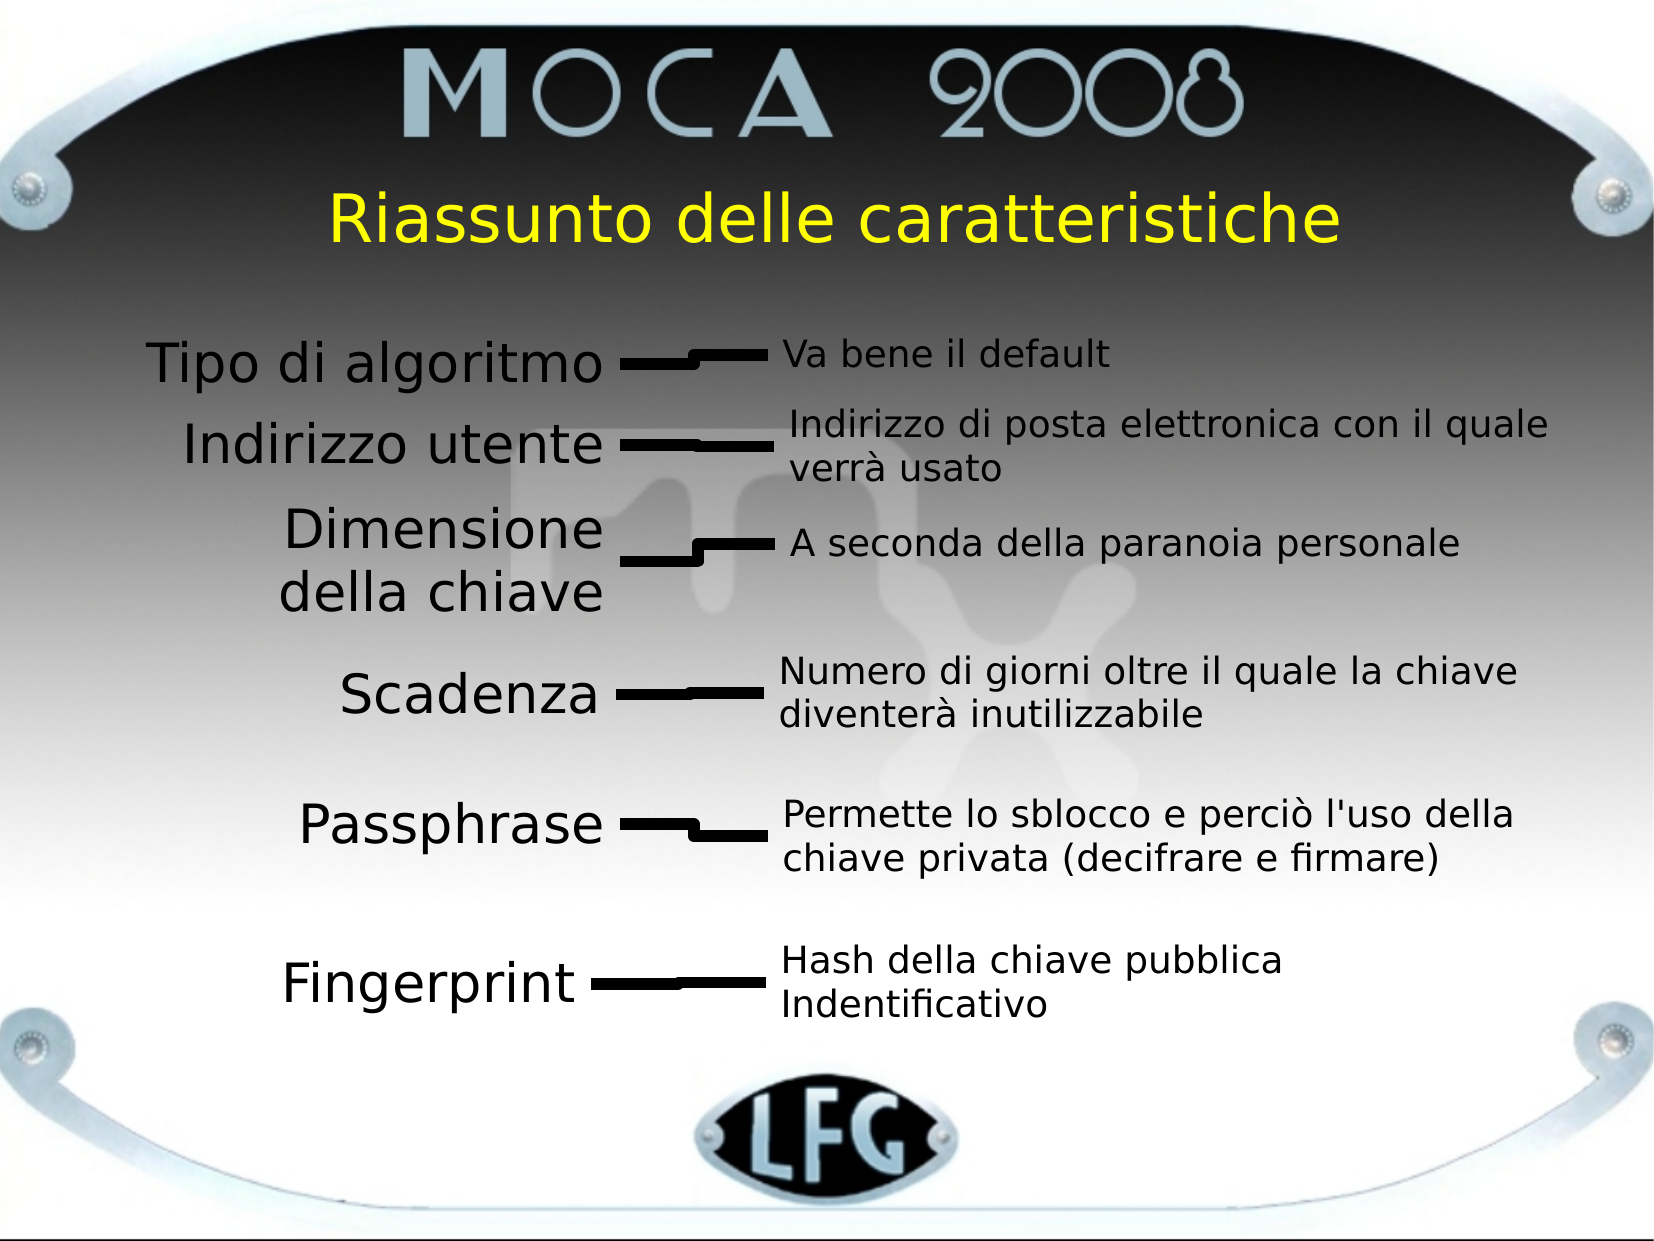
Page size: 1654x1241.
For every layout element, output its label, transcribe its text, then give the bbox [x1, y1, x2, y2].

text_box Scadenza [324, 655, 617, 734]
picture [0, 0, 1654, 1241]
text_box Riassunto delle caratteristiche [312, 173, 1359, 266]
text_box Permette lo sblocco e perciò l'uso della chiave privata (decifrare e firmare) [767, 785, 1531, 888]
text_box Tipo di algoritmo [131, 324, 621, 403]
text_box Indirizzo utente [167, 406, 621, 485]
text_box Va bene il default [767, 325, 1126, 384]
text_box Passphrase [284, 785, 621, 864]
text_box Fingerprint [266, 944, 591, 1023]
text_box Hash della chiave pubblica Indentificativo [765, 931, 1300, 1034]
text_box Numero di giorni oltre il quale la chiave diventerà inutilizzabile [763, 642, 1535, 745]
text_box Indirizzo di posta elettronica con il quale verrà usato [773, 395, 1565, 498]
text_box Dimensione della chiave [263, 491, 621, 632]
text_box A seconda della paranoia personale [775, 514, 1477, 573]
